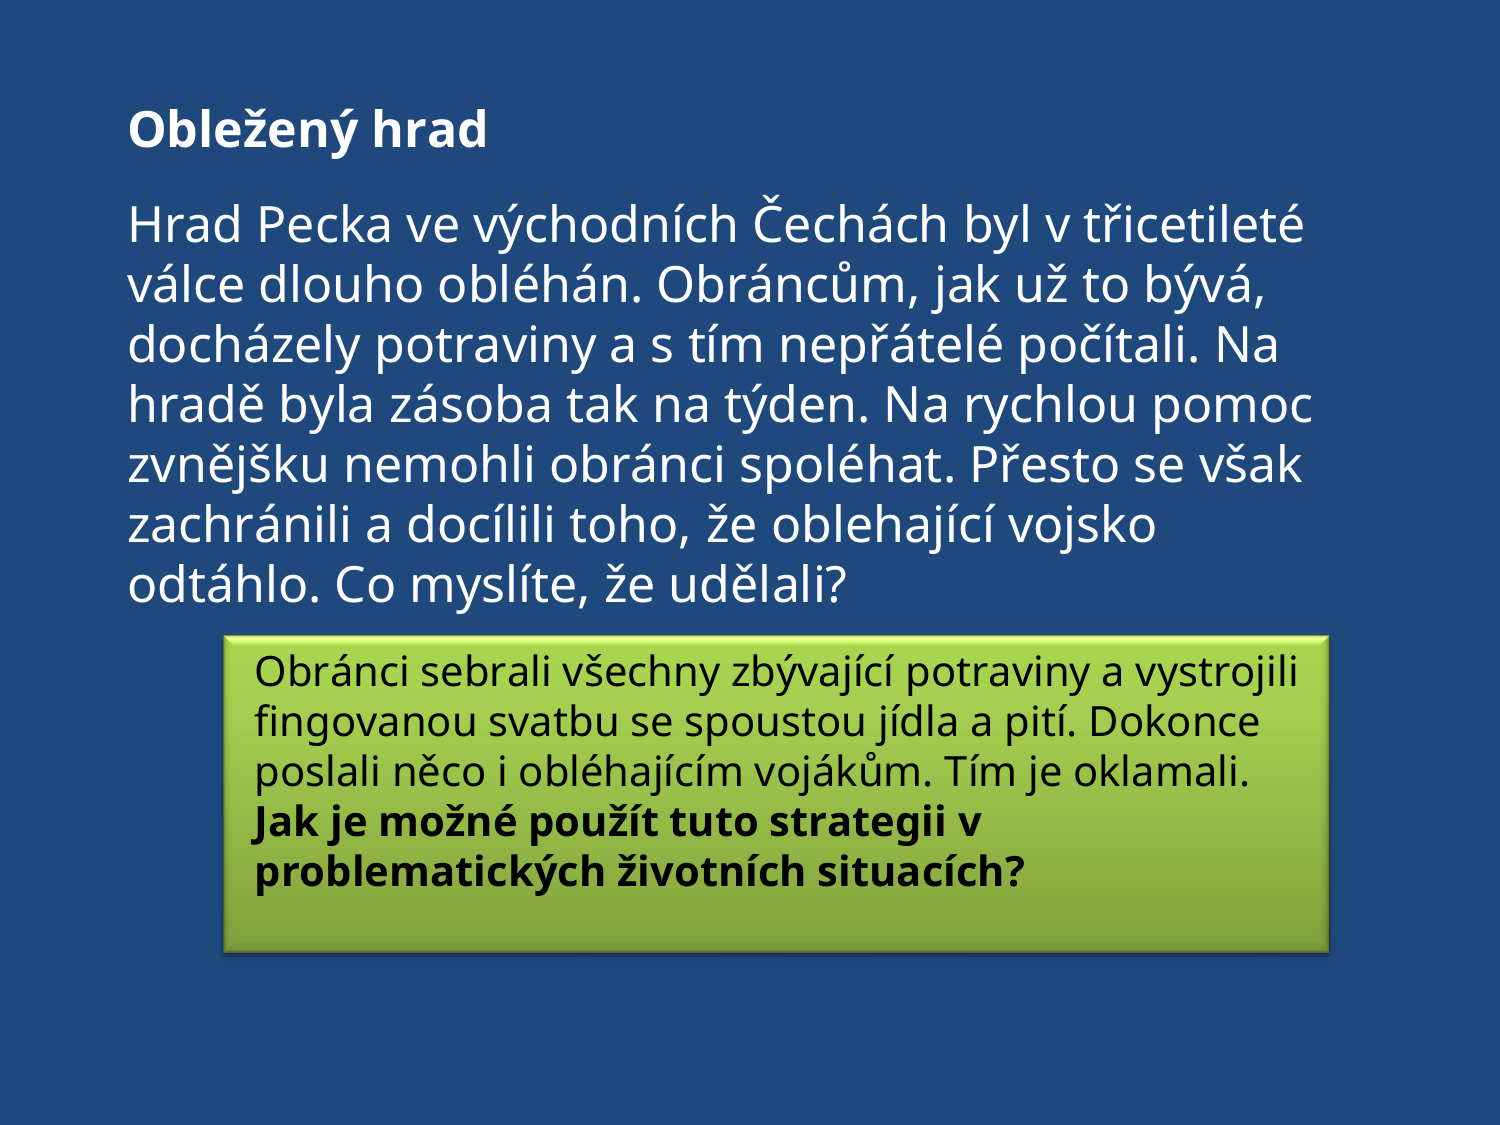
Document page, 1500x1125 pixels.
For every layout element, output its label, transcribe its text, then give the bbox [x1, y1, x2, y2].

picture [205, 623, 1359, 965]
text_box Obránci sebrali všechny zbývající potraviny a vystrojili fingovanou svatbu se spoustou jídla a pití. Dokonce poslali něco i obléhajícím vojákům. Tím je oklamali. Jak je možné použít tuto strategii v problematických životních situacích? [224, 637, 1329, 953]
title Obležený hrad Hrad Pecka ve východních Čechách byl v třicetileté válce dlouho obléhán. Obráncům, jak už to bývá, docházely potraviny a s tím nepřátelé počítali. Na hradě byla zásoba tak na týden. Na rychlou pomoc zvnějšku nemohli obránci spoléhat. Přesto se však zachránili a docílili toho, že oblehající vojsko odtáhlo. Co myslíte, že udělali? [112, 89, 1341, 620]
